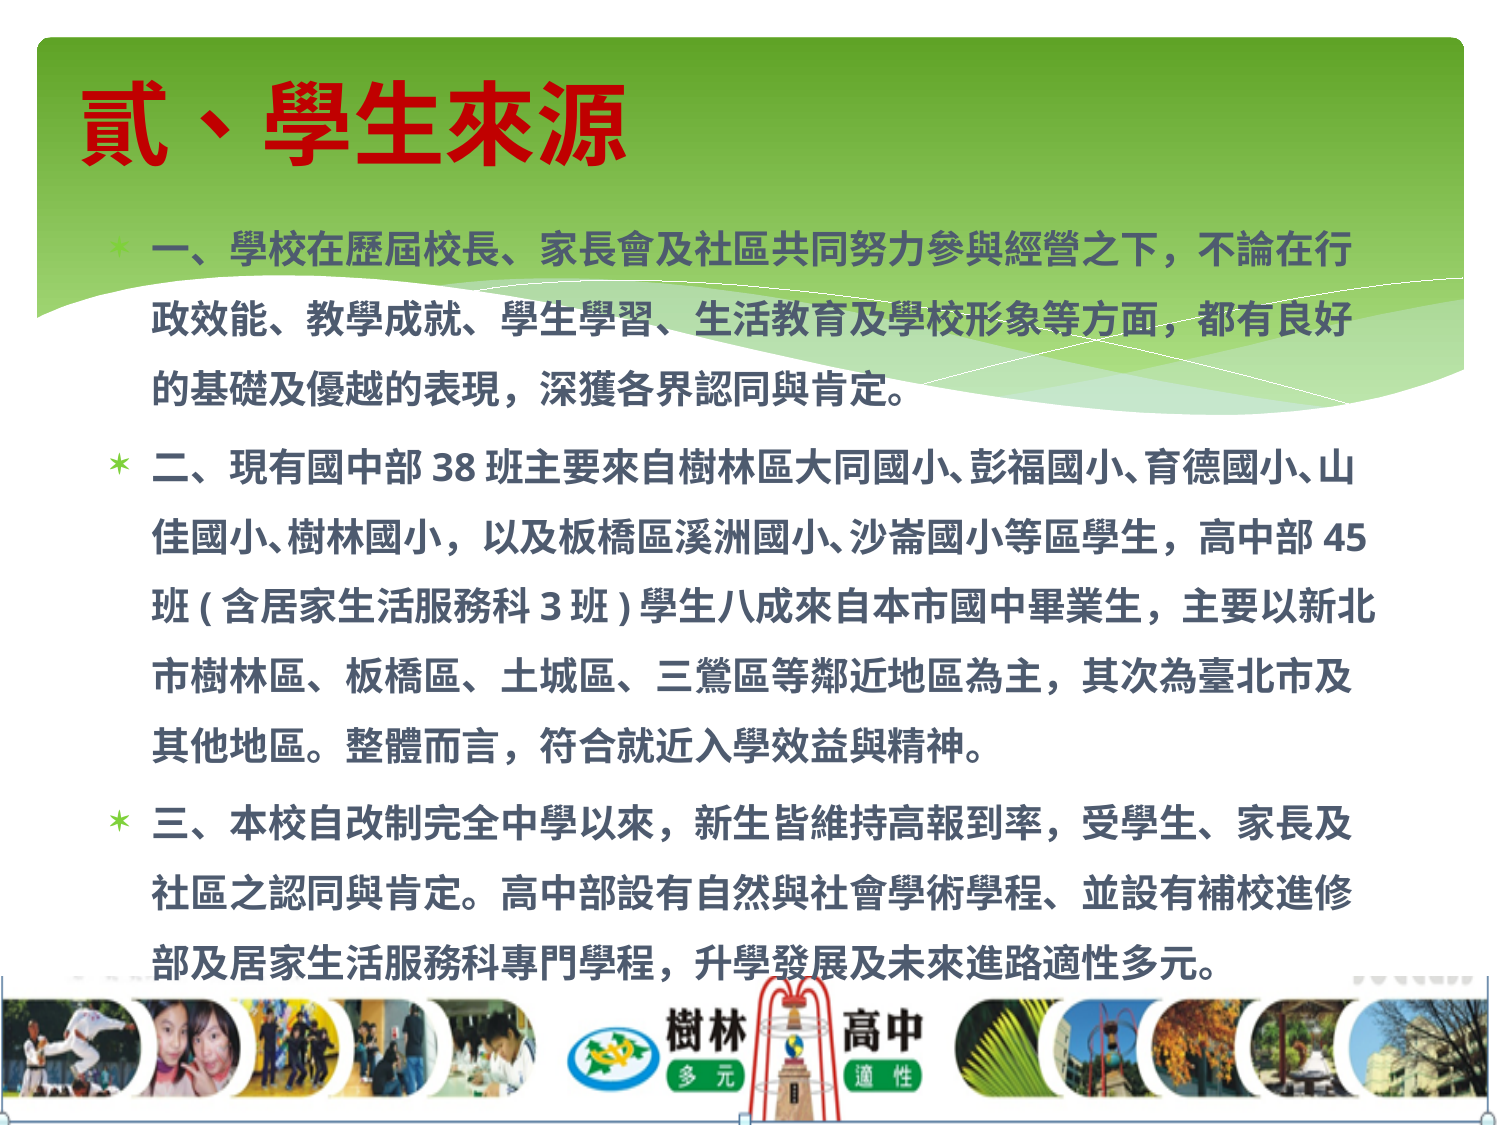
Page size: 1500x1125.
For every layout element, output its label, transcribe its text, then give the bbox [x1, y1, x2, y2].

text_box 一、學校在歷屆校長、家長會及社區共同努力參與經營之下，不論在行政效能、教學成就、學生學習、生活教育及學校形象等方面，都有良好的基礎及優越的表現，深獲各界認同與肯定。 二、現有國中部38班主要來自樹林區大同國小､彭福國小､育德國小､山佳國小､樹林國小，以及板橋區溪洲國小､沙崙國小等區學生，高中部45班(含居家生活服務科3班)學生八成來自本市國中畢業生，主要以新北市樹林區、板橋區、土城區、三鶯區等鄰近地區為主，其次為臺北市及其他地區。整體而言，符合就近入學效益與精神。 三、本校自改制完全中學以來，新生皆維持高報到率，受學生、家長及社區之認同與肯定。高中部設有自然與社會學術學程、並設有補校進修部及居家生活服務科專門學程，升學發展及未來進路適性多元。 [95, 194, 1405, 1008]
title 貳、學生來源 [63, 19, 1414, 225]
picture [0, 976, 1500, 1125]
